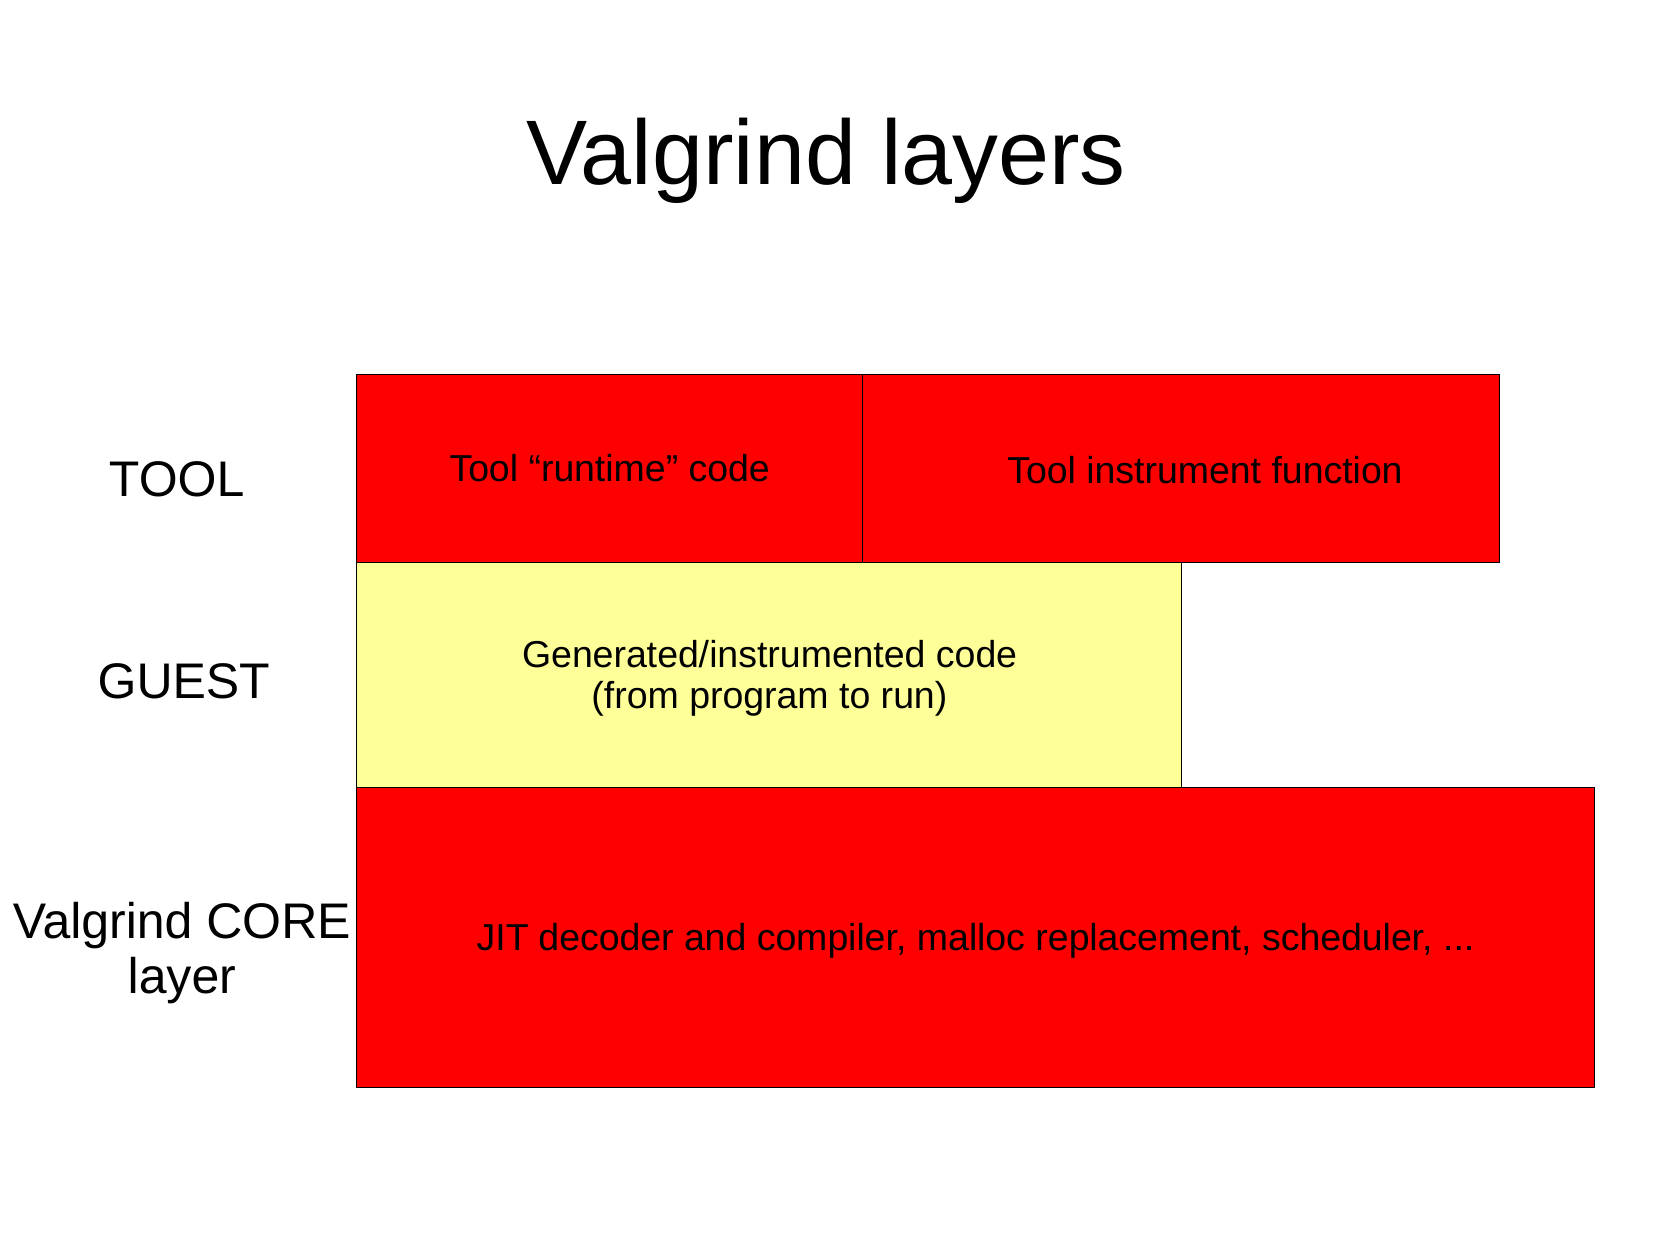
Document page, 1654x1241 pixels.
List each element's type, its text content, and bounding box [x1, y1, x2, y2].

text_box [862, 374, 1500, 563]
text_box Valgrind CORE layer [0, 885, 366, 1012]
text_box Generated/instrumented code (from program to run) [356, 562, 1182, 787]
text_box Tool “runtime” code [356, 374, 862, 562]
text_box TOOL [94, 444, 260, 515]
text_box Tool instrument function [992, 442, 1418, 500]
text_box GUEST [82, 645, 285, 717]
title Valgrind layers [82, 49, 1571, 257]
text_box JIT decoder and compiler, malloc replacement, scheduler, ... [356, 787, 1595, 1088]
